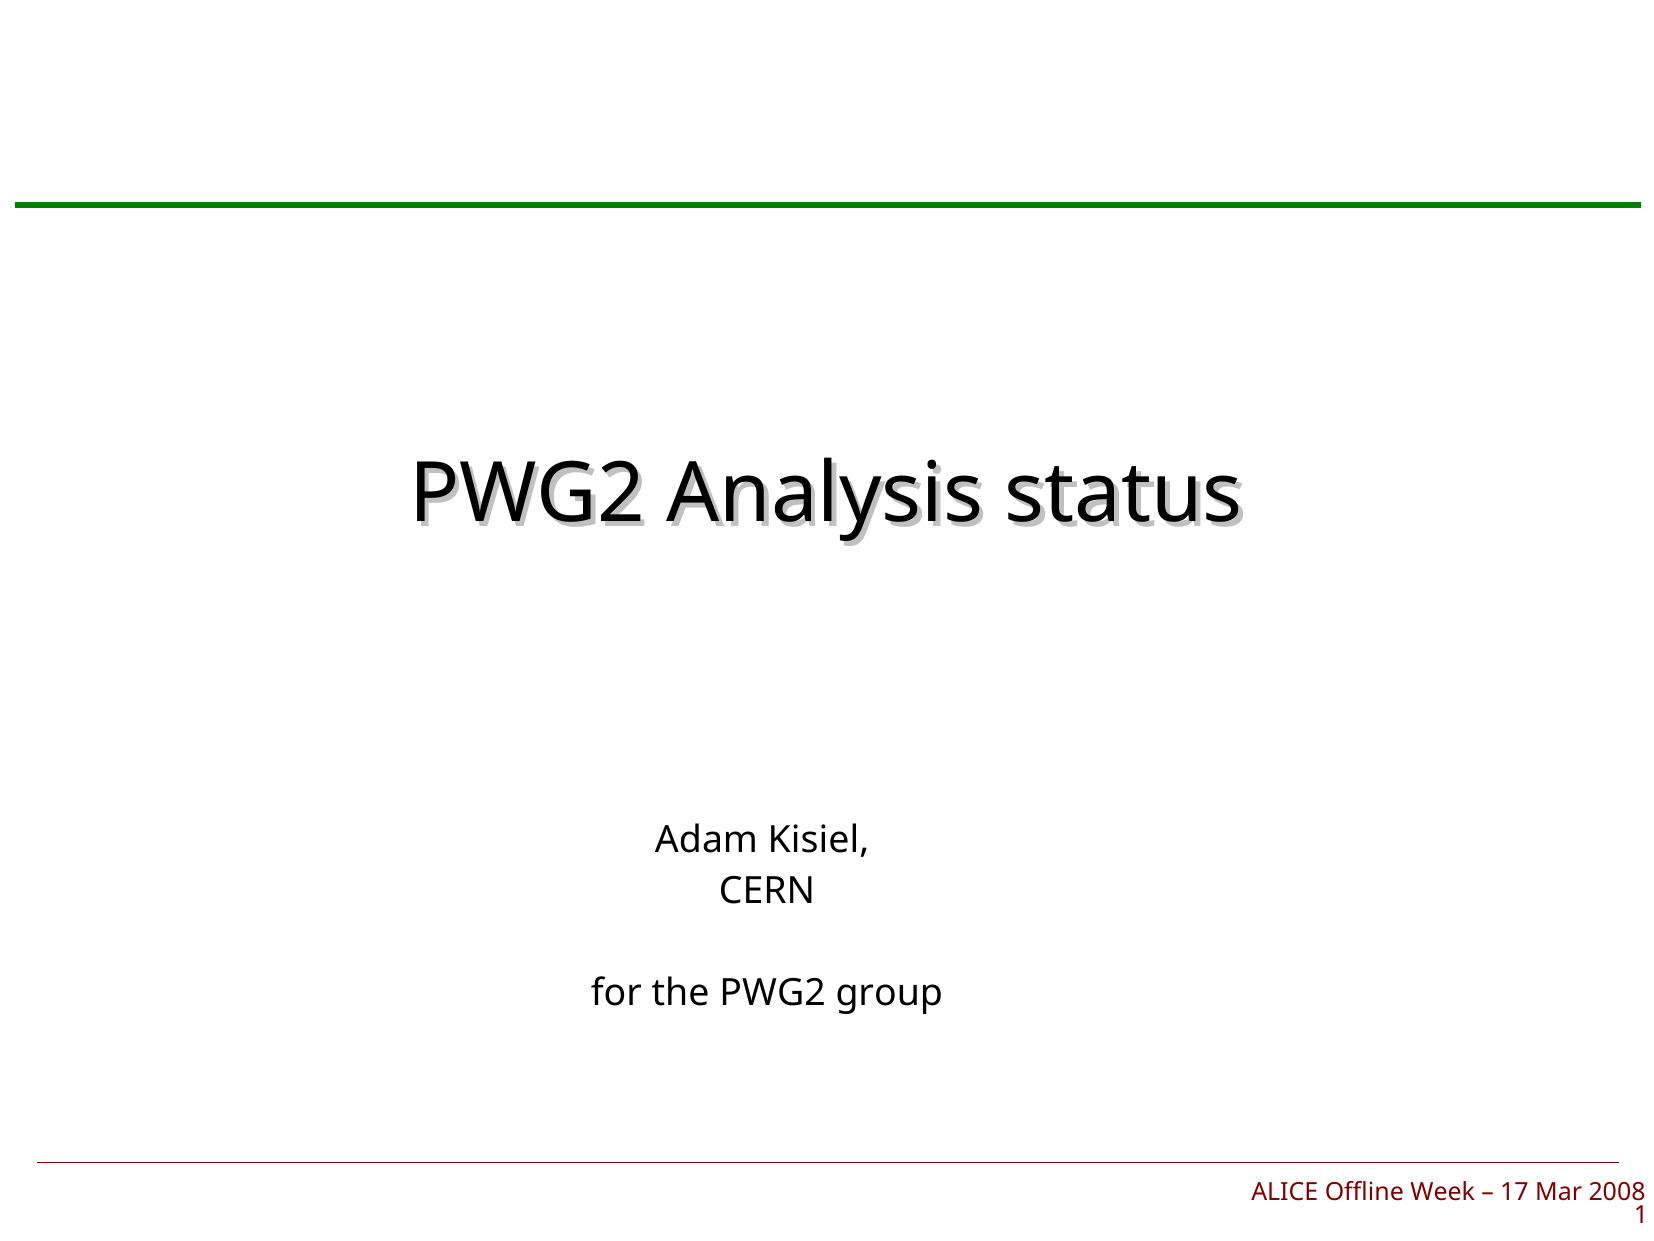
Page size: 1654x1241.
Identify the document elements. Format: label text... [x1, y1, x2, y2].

title PWG2 Analysis status [145, 323, 1508, 656]
text_box Adam Kisiel, CERN for the PWG2 group [590, 710, 989, 1130]
